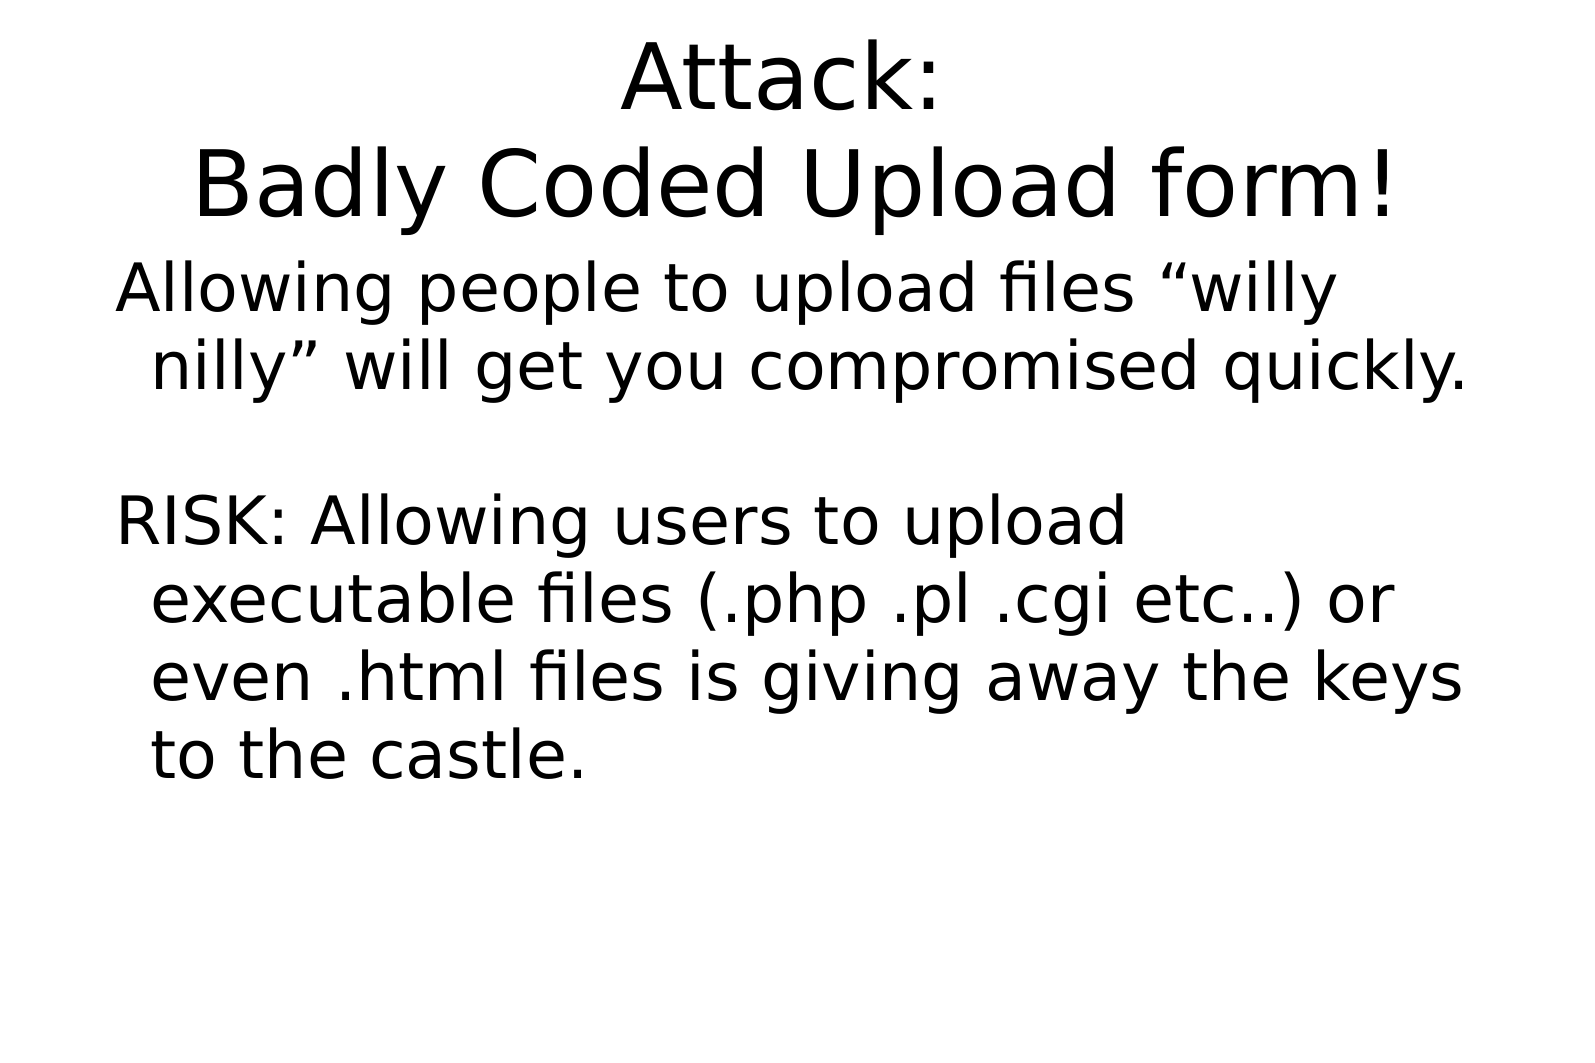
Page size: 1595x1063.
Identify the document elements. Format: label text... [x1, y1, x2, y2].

title Attack: Badly Coded Upload form! [79, 24, 1515, 239]
subtitle Allowing people to upload files “willy nilly” will get you compromised quickly. RISK: Allowing users to upload executable files (.php .pl .cgi etc..) or even .html files is giving away the keys to the castle. [79, 249, 1515, 950]
